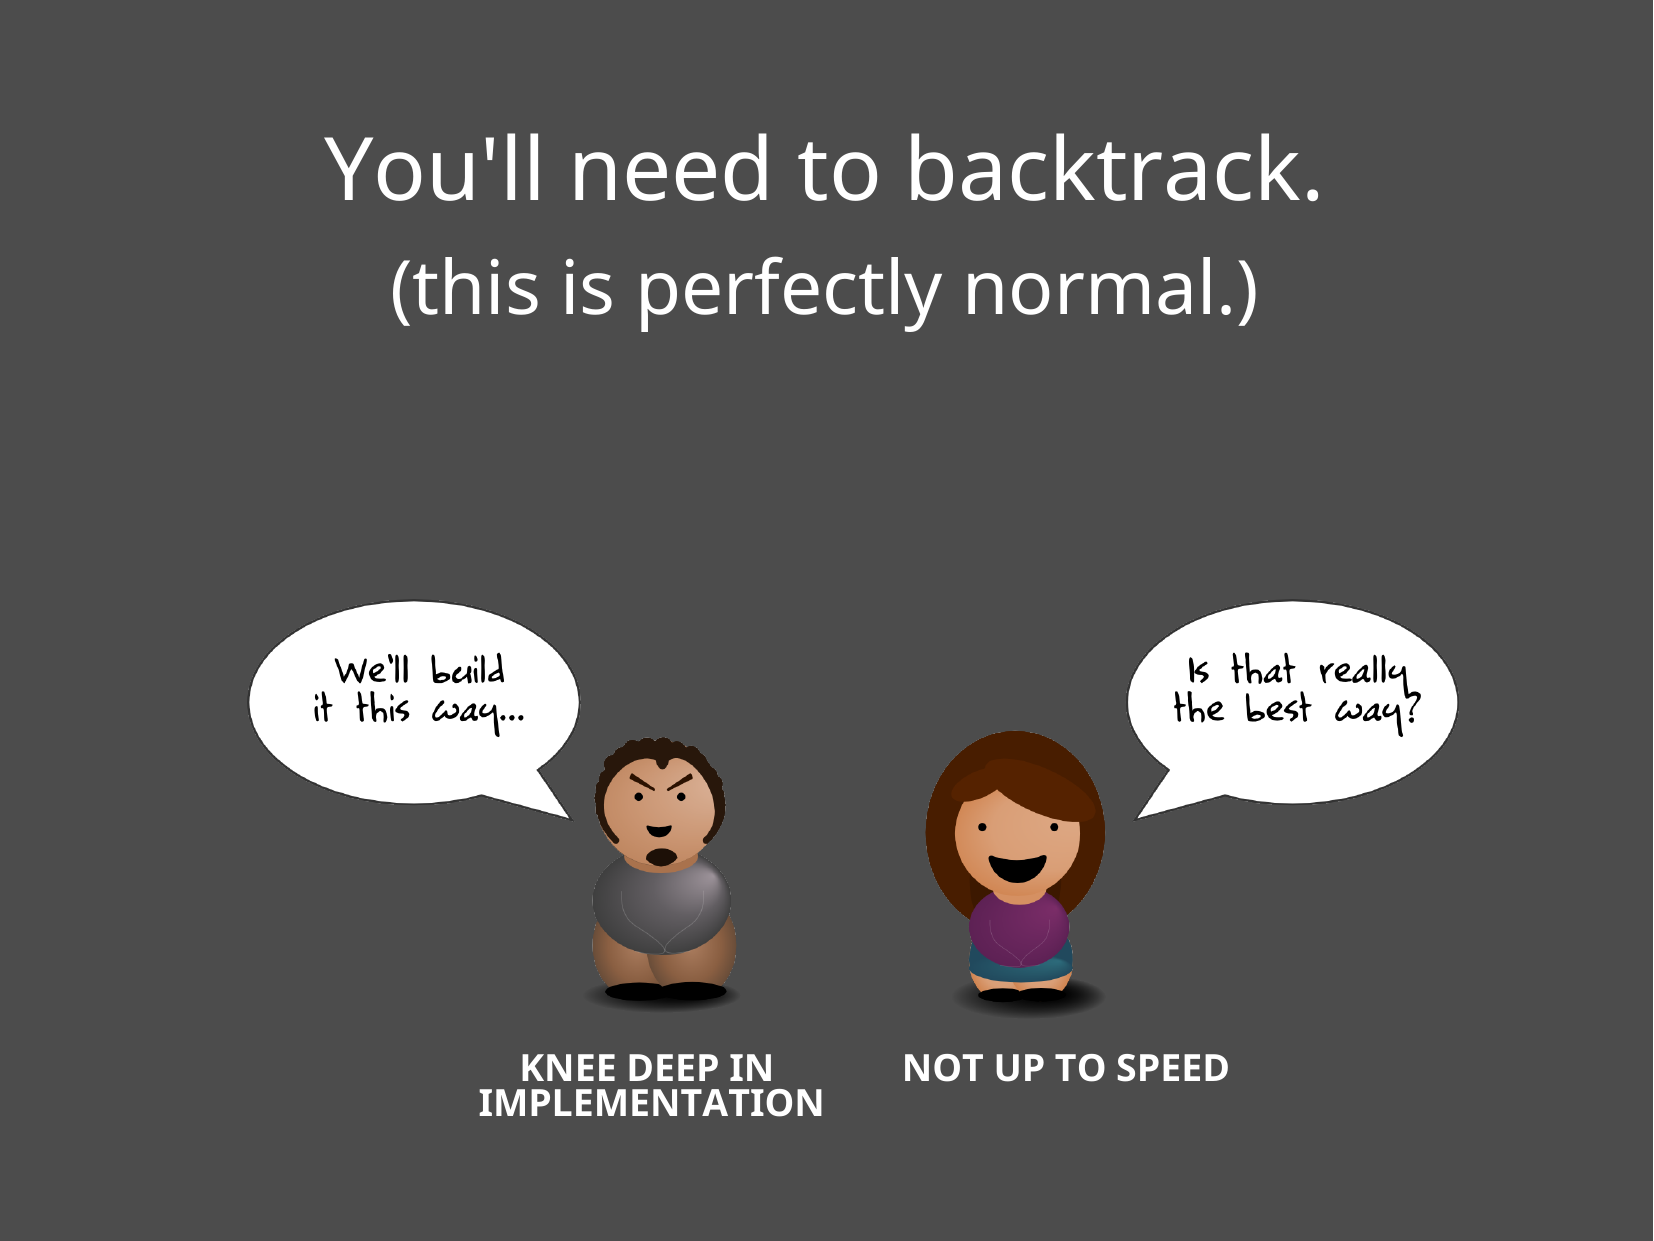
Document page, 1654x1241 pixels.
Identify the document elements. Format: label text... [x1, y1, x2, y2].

title NOT UP TO SPEED [901, 1040, 1276, 1101]
title KNEE DEEP IN IMPLEMENTATION [250, 1040, 1054, 1136]
title (this is perfectly normal.) [37, 189, 1613, 397]
title You'll need to backtrack. [37, 71, 1613, 189]
picture [247, 599, 1459, 1019]
